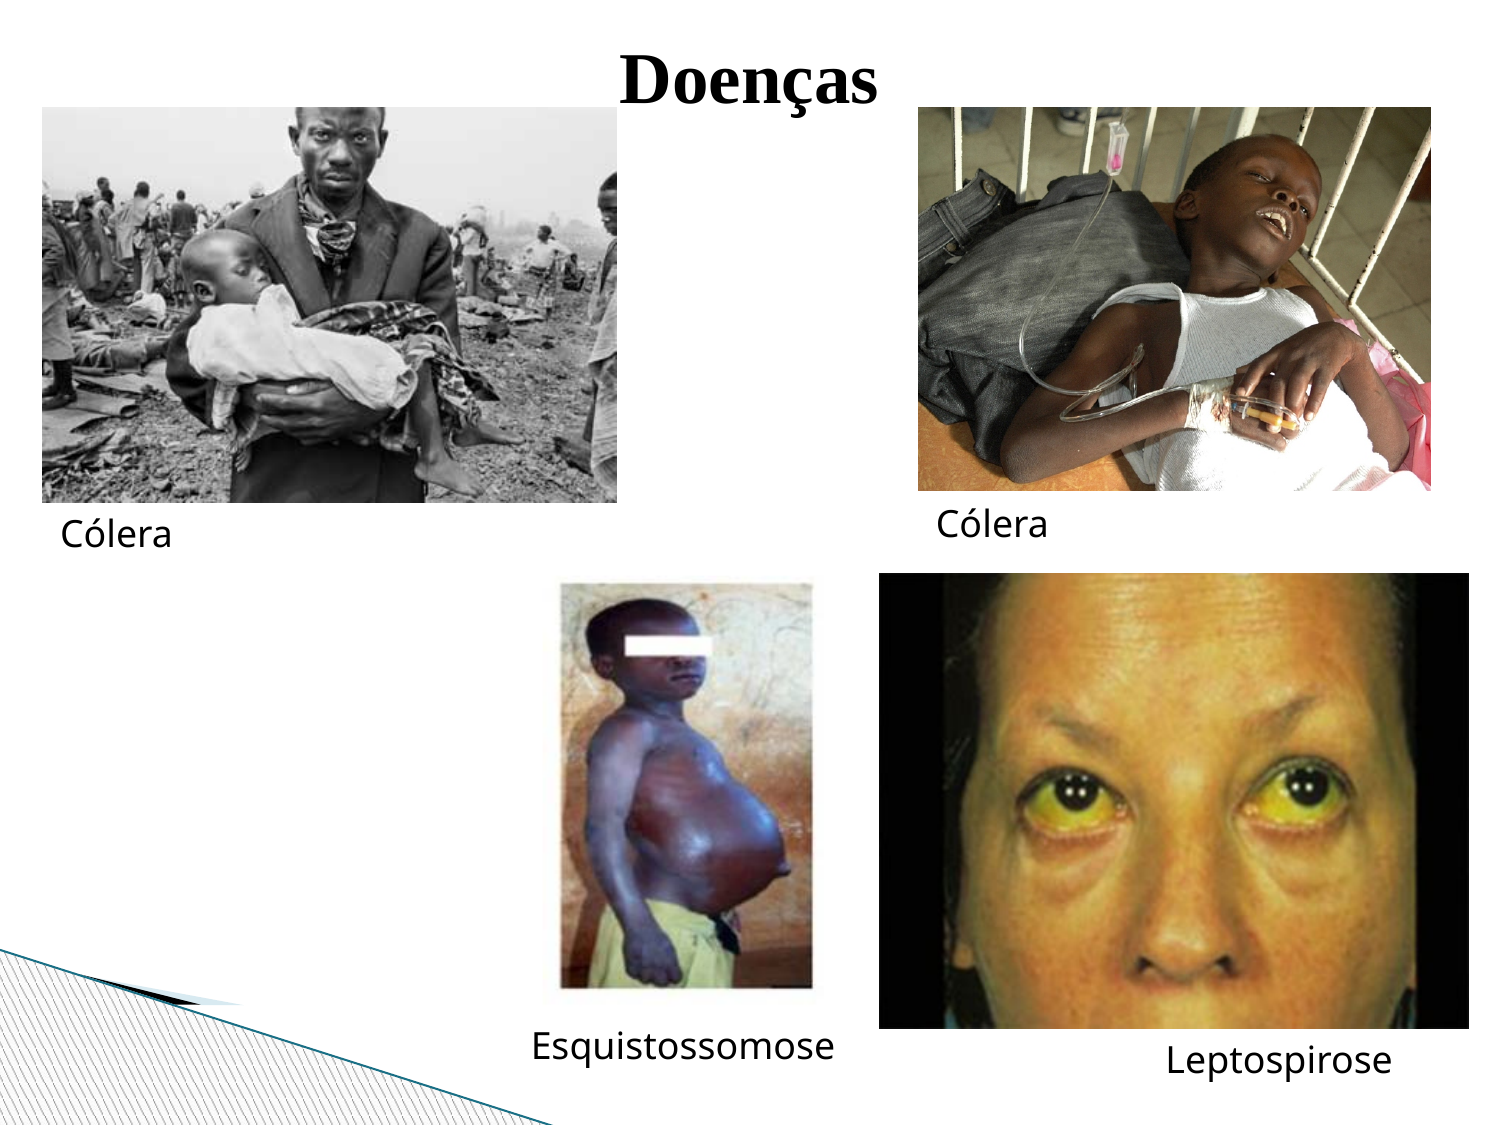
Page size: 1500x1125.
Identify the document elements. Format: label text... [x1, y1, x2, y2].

text_box Leptospirose [1150, 1029, 1435, 1088]
text_box Cólera [921, 492, 1064, 552]
text_box Cólera [45, 502, 189, 563]
picture [918, 107, 1431, 491]
title Doenças [327, 19, 1226, 130]
text_box Esquistossomose [516, 1014, 851, 1075]
picture [540, 573, 827, 1011]
picture [42, 107, 617, 503]
picture [879, 573, 1469, 1029]
picture [0, 952, 543, 1125]
